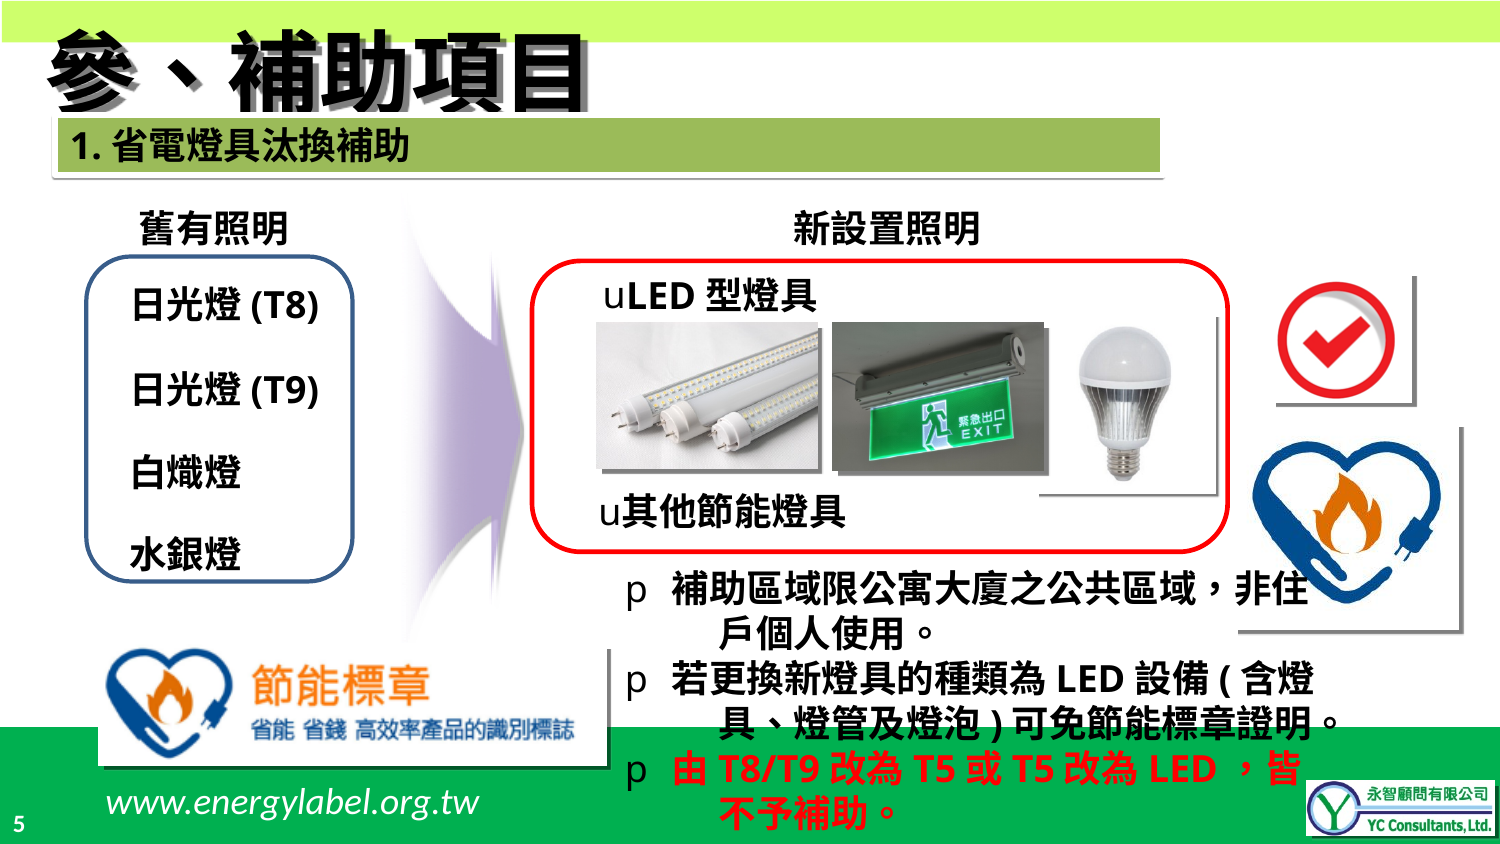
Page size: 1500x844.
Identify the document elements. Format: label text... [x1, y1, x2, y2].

title 參、補助項目 [29, 0, 1459, 141]
text_box [532, 260, 1228, 552]
text_box 補助區域限公寓大廈之公共區域，非住戶個人使用。 若更換新燈具的種類為LED設備(含燈具、燈管及燈泡)可免節能標章證明。 由T8/T9改為T5或T5改為LED，皆不予補助。 [609, 557, 1346, 844]
picture [98, 173, 607, 766]
text_box 新設置照明 [778, 197, 996, 257]
text_box 5 [0, 799, 87, 843]
text_box LED型燈具 [588, 264, 903, 325]
text_box 1.省電燈具汰換補助 [55, 115, 1163, 175]
text_box [86, 256, 353, 582]
text_box 舊有照明 [124, 197, 304, 257]
text_box 其他節能燈具 [583, 481, 932, 541]
picture [1232, 421, 1459, 630]
text_box 水銀燈 [114, 524, 257, 584]
text_box 日光燈(T8) [114, 274, 335, 334]
picture [596, 325, 818, 469]
picture [1269, 270, 1412, 403]
picture [832, 311, 1216, 494]
text_box 白熾燈 [114, 441, 257, 501]
text_box www.energylabel.org.tw [90, 769, 495, 830]
text_box 日光燈(T9) [114, 358, 335, 418]
